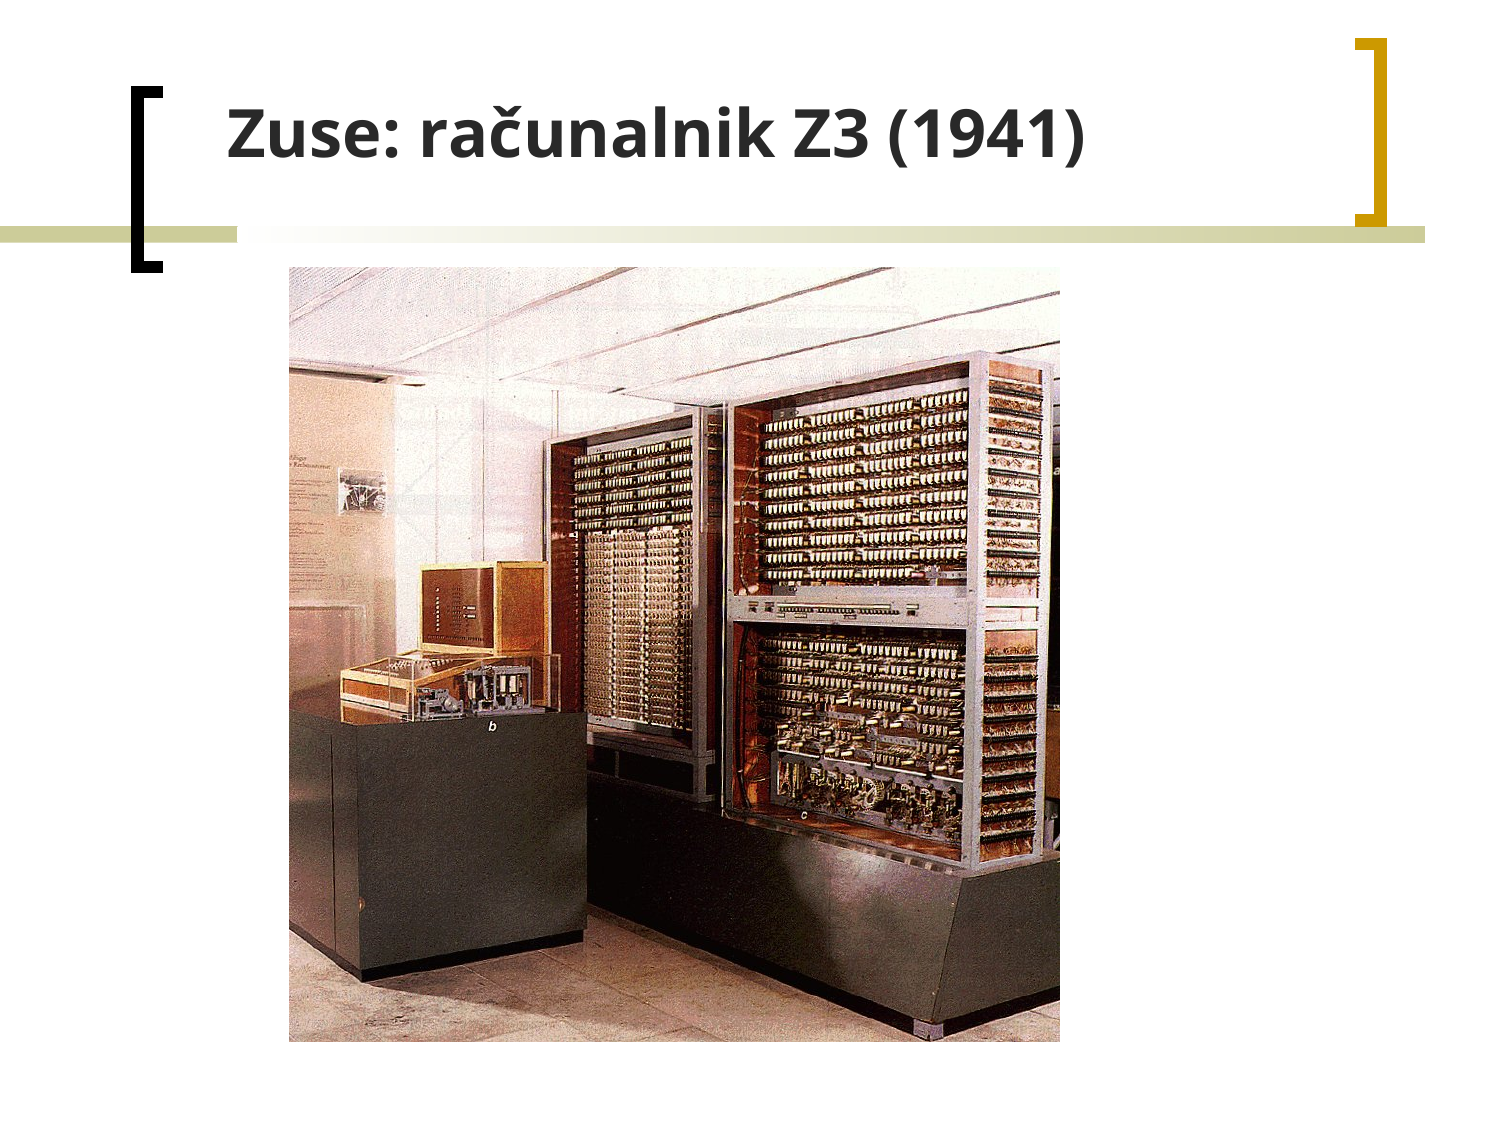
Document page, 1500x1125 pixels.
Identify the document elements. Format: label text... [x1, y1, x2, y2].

text_box Zuse: računalnik Z3 (1941) [212, 90, 1463, 187]
picture [289, 267, 1060, 1042]
